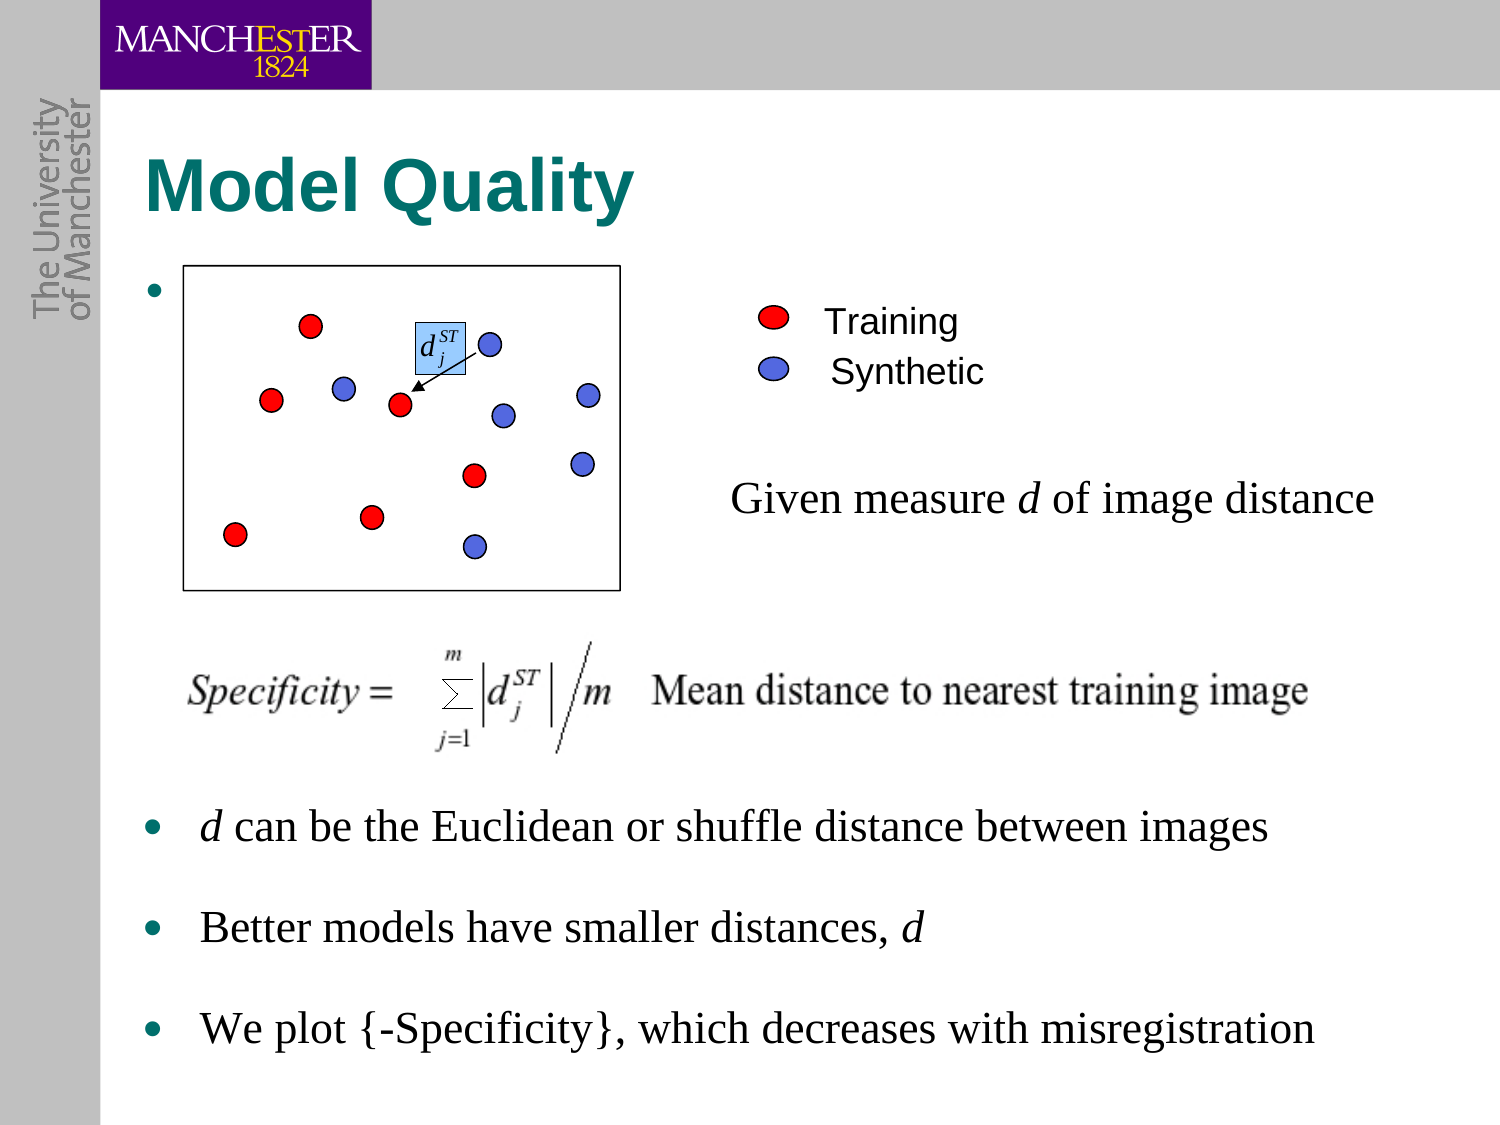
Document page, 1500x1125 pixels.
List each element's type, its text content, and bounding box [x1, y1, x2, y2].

text_box [492, 404, 516, 428]
text_box [463, 464, 486, 488]
text_box [299, 314, 323, 339]
text_box [758, 305, 789, 329]
text_box [758, 357, 789, 381]
text_box [388, 393, 412, 417]
chart [415, 322, 466, 375]
text_box [259, 388, 283, 413]
text_box [576, 383, 600, 408]
text_box [332, 377, 356, 401]
text_box [478, 332, 502, 357]
text_box [571, 452, 595, 477]
text_box Synthetic [815, 346, 1000, 401]
list [130, 259, 757, 767]
text_box [360, 505, 384, 530]
list d can be the Euclidean or shuffle distance between images Better models have smaller distances, d We plot {-Specificity}, which decreases with misregistration [128, 767, 1388, 1081]
title Model Quality [129, 120, 1406, 251]
picture [176, 619, 1359, 767]
text_box Training [809, 295, 1027, 350]
text_box Given measure d of image distance [715, 465, 1391, 532]
text_box [223, 522, 247, 547]
chart [443, 361, 466, 375]
picture [0, 0, 372, 320]
text_box [463, 534, 487, 559]
